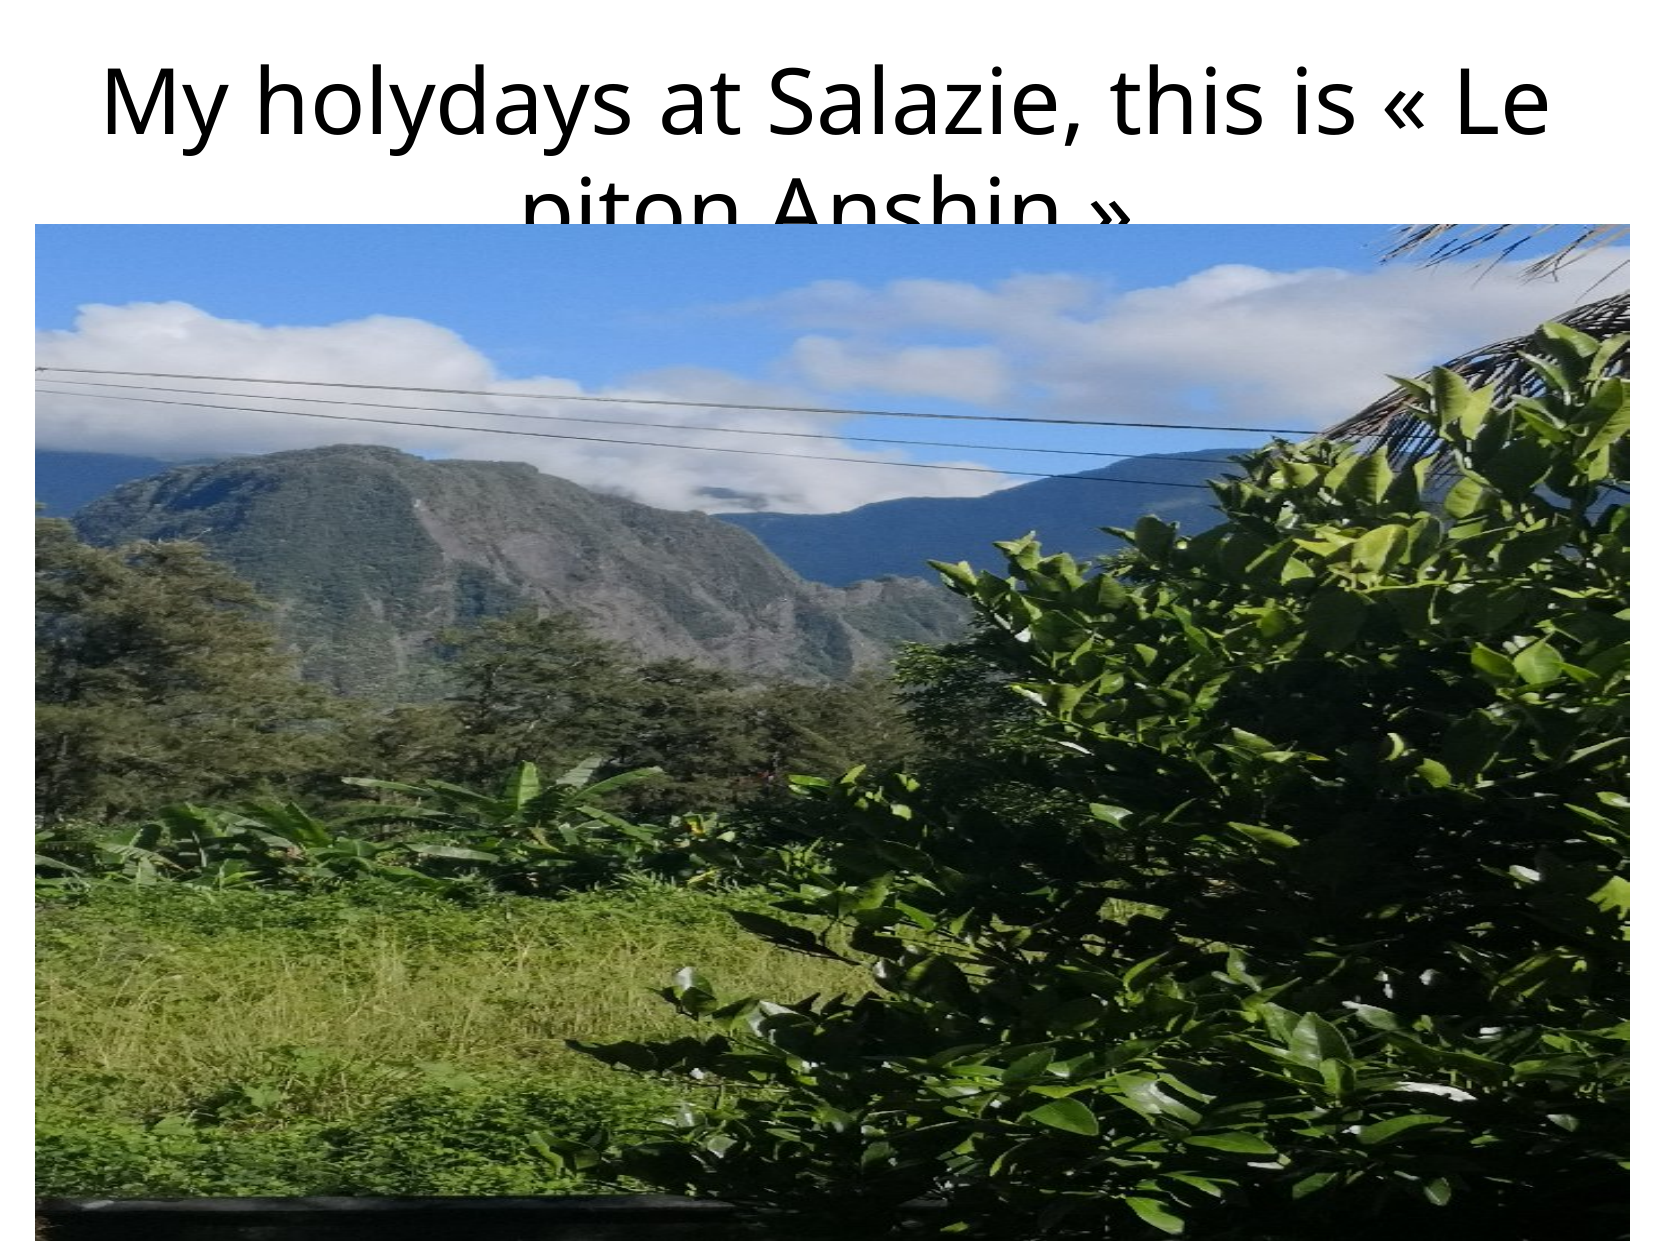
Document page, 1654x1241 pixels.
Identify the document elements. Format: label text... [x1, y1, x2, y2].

picture [35, 224, 1630, 1241]
title My holydays at Salazie, this is « Le piton Anshin » [82, 49, 1571, 224]
